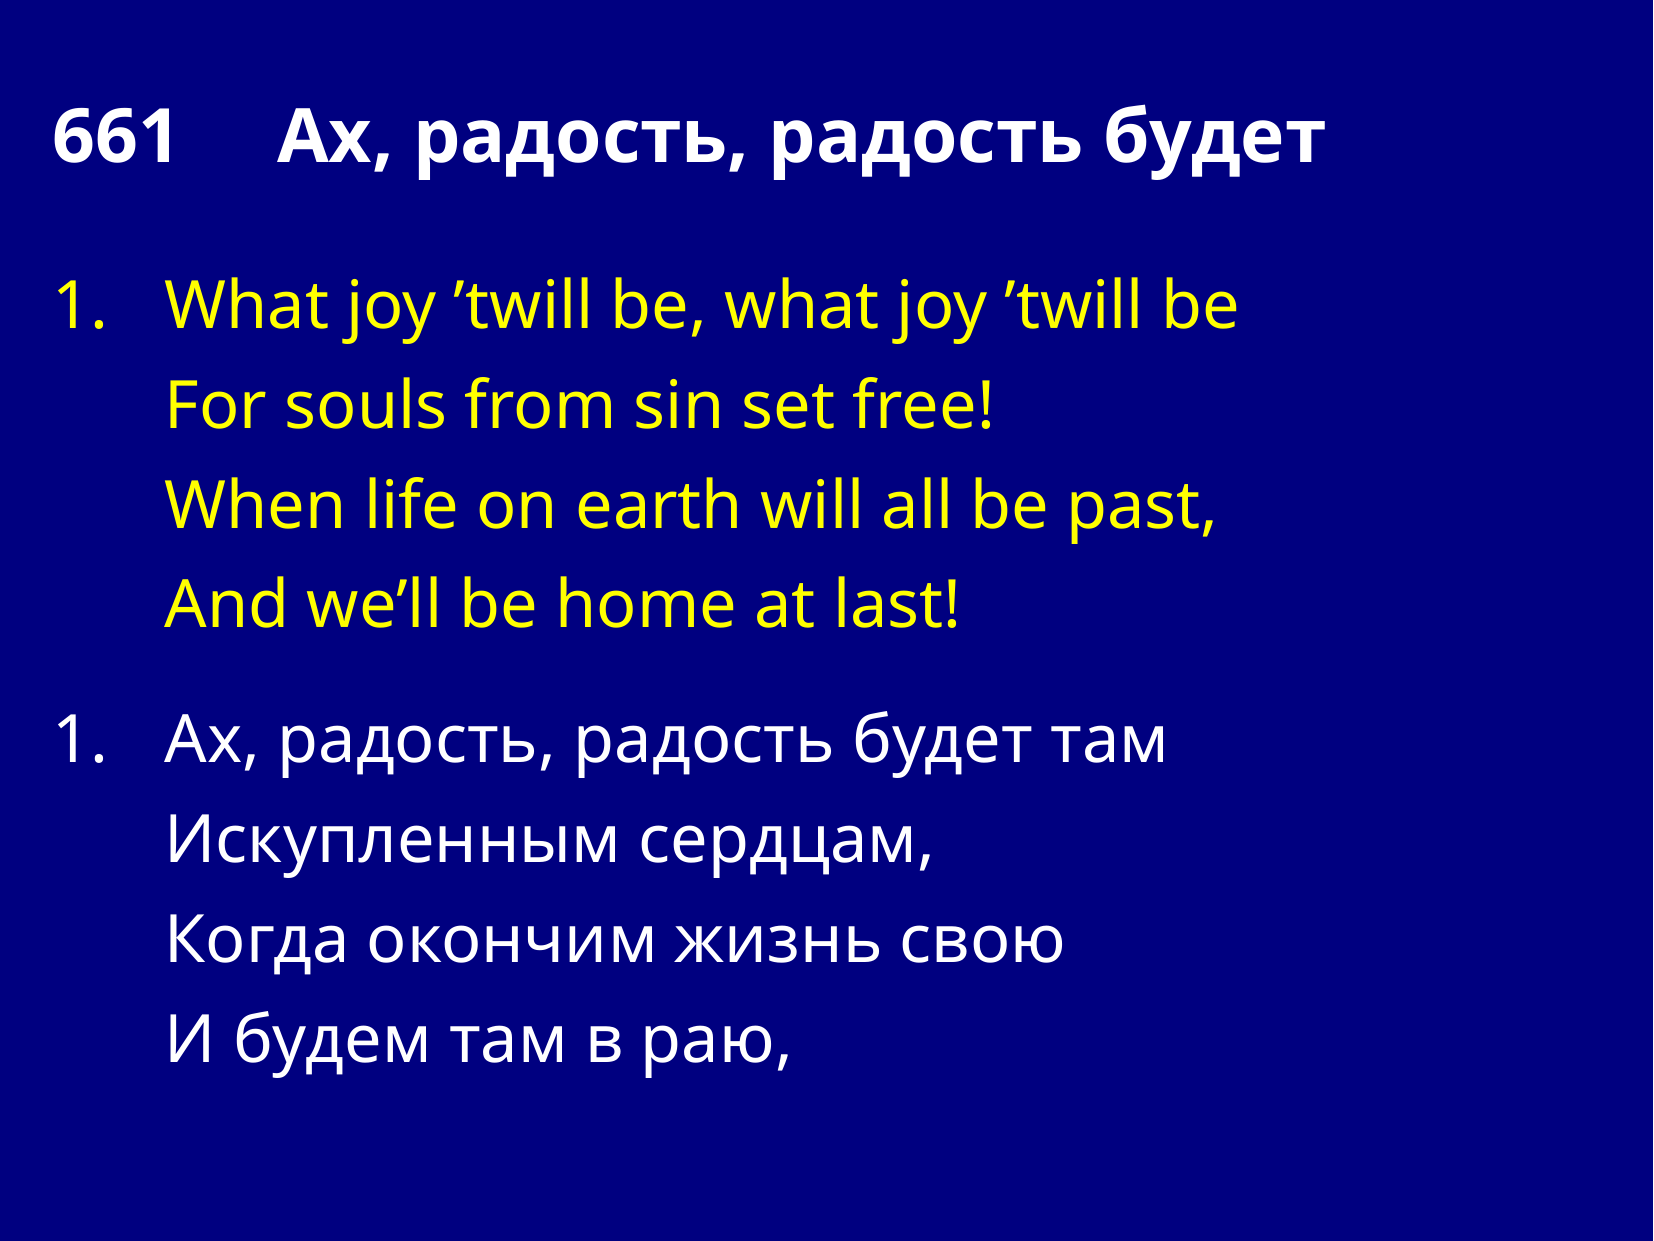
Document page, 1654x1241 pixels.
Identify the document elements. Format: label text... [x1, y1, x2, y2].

text_box 1. What joy ’twill be, what joy ’twill be For souls from sin set free! When life on earth will all be past, And we’ll be home at last! [37, 188, 1576, 638]
text_box 1. Ах, радость, радость будет там Искупленным сердцам, Когда окончим жизнь свою И будем там в раю, [37, 675, 1576, 1163]
text_box 661 Ах, радость, радость будет [37, 75, 1576, 188]
